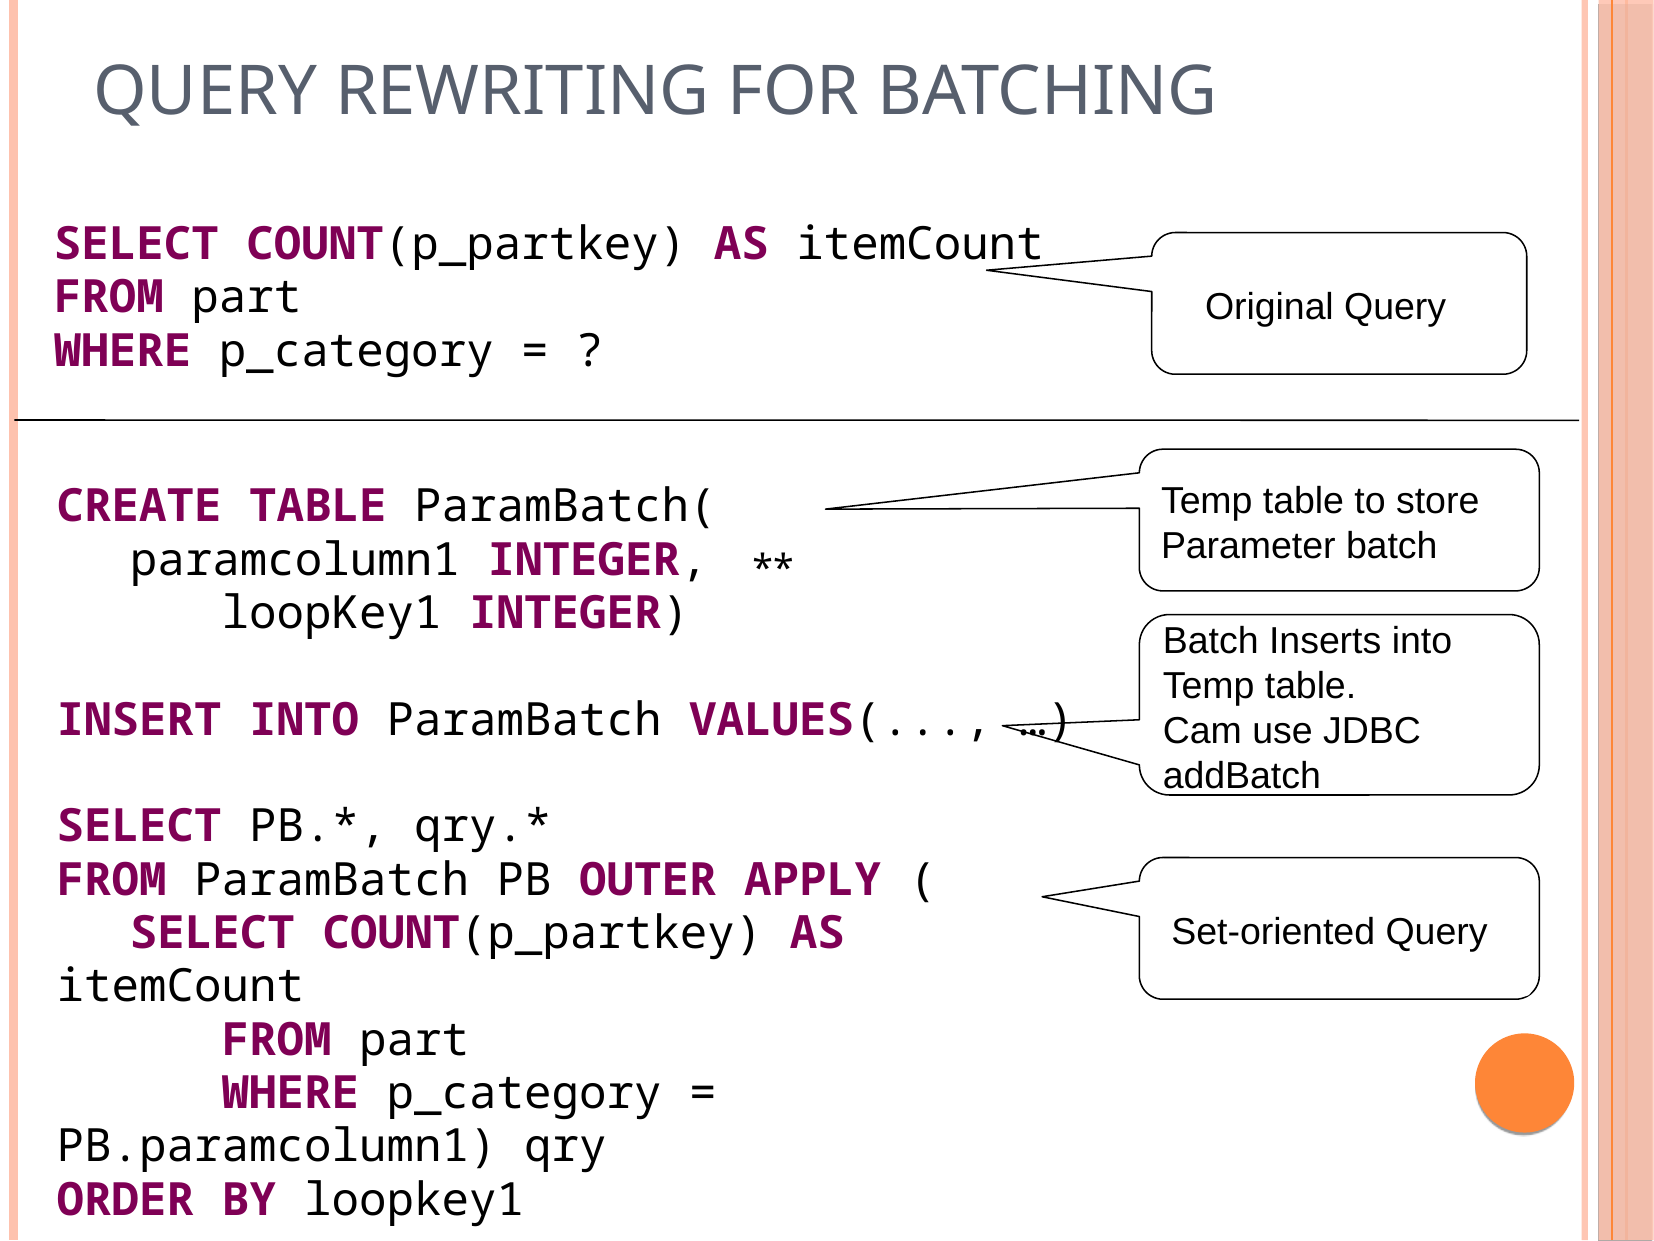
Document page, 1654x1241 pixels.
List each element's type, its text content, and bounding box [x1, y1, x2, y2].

text_box CREATE TABLE ParamBatch( paramcolumn1 INTEGER, loopKey1 INTEGER) INSERT INTO ParamBatch VALUES(..., …) SELECT PB.*, qry.* FROM ParamBatch PB OUTER APPLY ( SELECT COUNT(p_partkey) AS itemCount FROM part WHERE p_category = PB.paramcolumn1) qry ORDER BY loopkey1 [41, 470, 1115, 1108]
title Query Rewriting For Batching [76, 7, 1565, 137]
text_box Set-oriented Query [1042, 857, 1540, 1000]
text_box ** [737, 540, 809, 598]
text_box Temp table to store Parameter batch [825, 449, 1540, 591]
text_box SELECT COUNT(p_partkey) AS itemCount FROM part WHERE p_category = ? [39, 207, 1077, 391]
text_box Batch Inserts into Temp table. Cam use JDBC addBatch [1002, 614, 1540, 796]
text_box Original Query [1077, 232, 1527, 375]
slide_number <number> [1470, 936, 1581, 1032]
